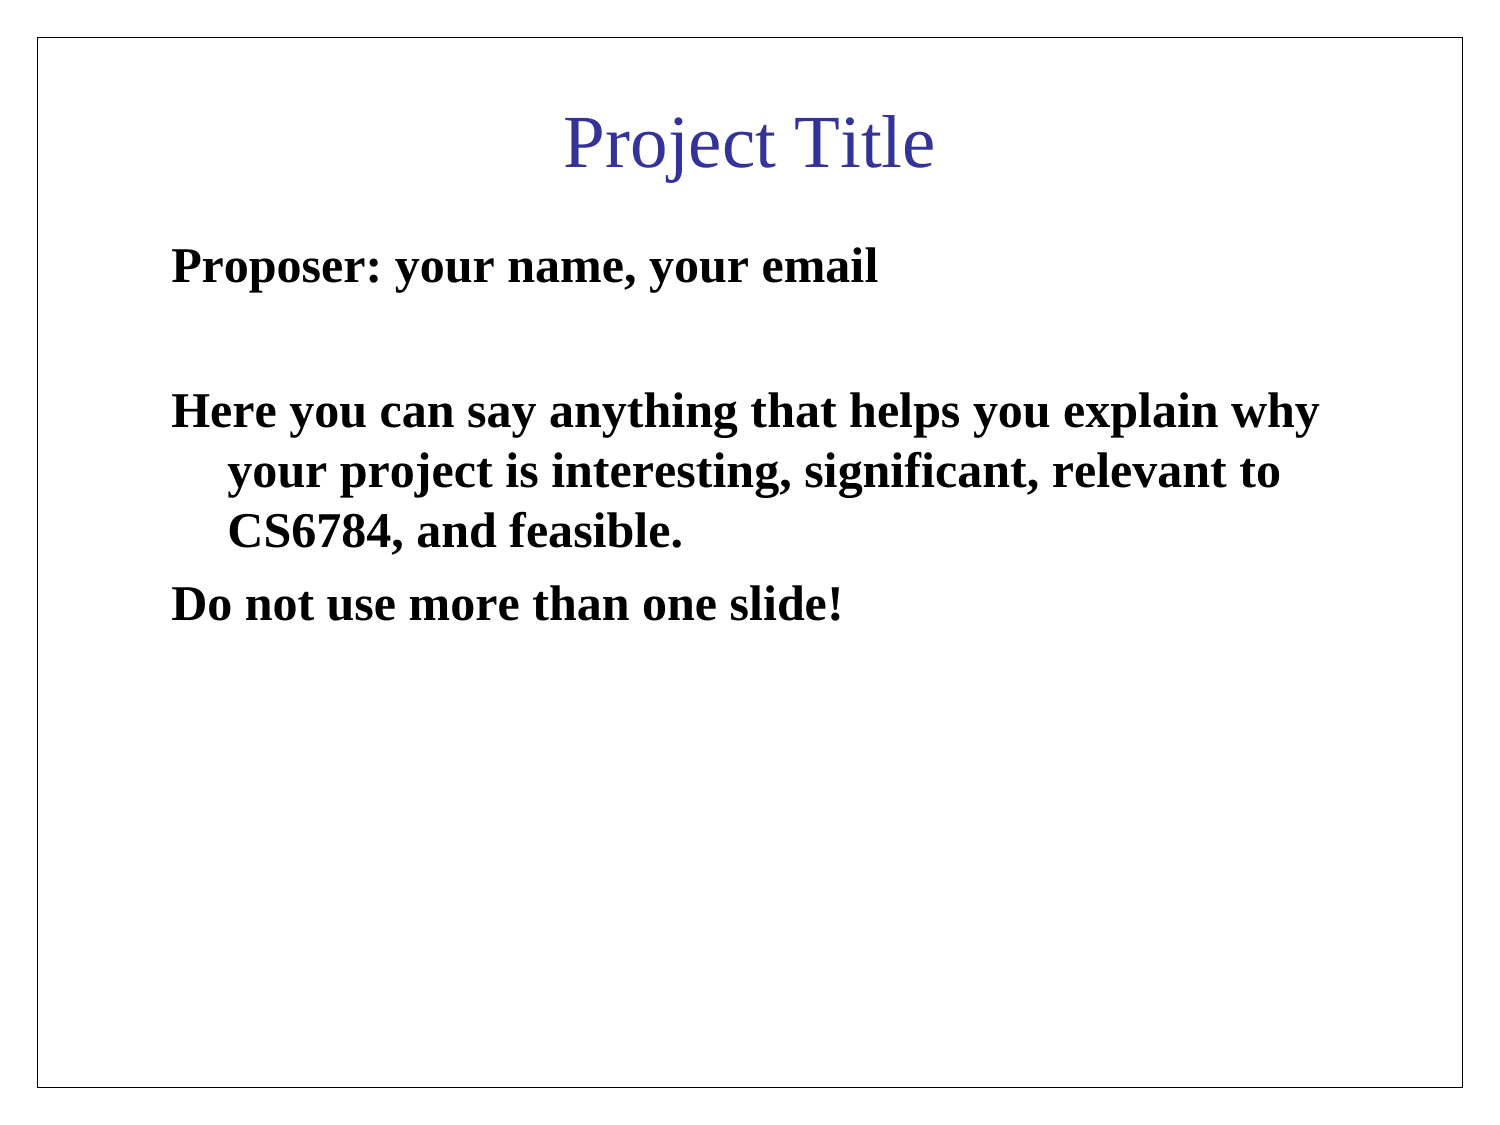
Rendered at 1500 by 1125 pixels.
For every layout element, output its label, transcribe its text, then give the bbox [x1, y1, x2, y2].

title Project Title [99, 62, 1400, 213]
list Proposer: your name, your email Here you can say anything that helps you explain why your project is interesting, significant, relevant to CS6784, and feasible. Do not use more than one slide! [99, 224, 1400, 1013]
